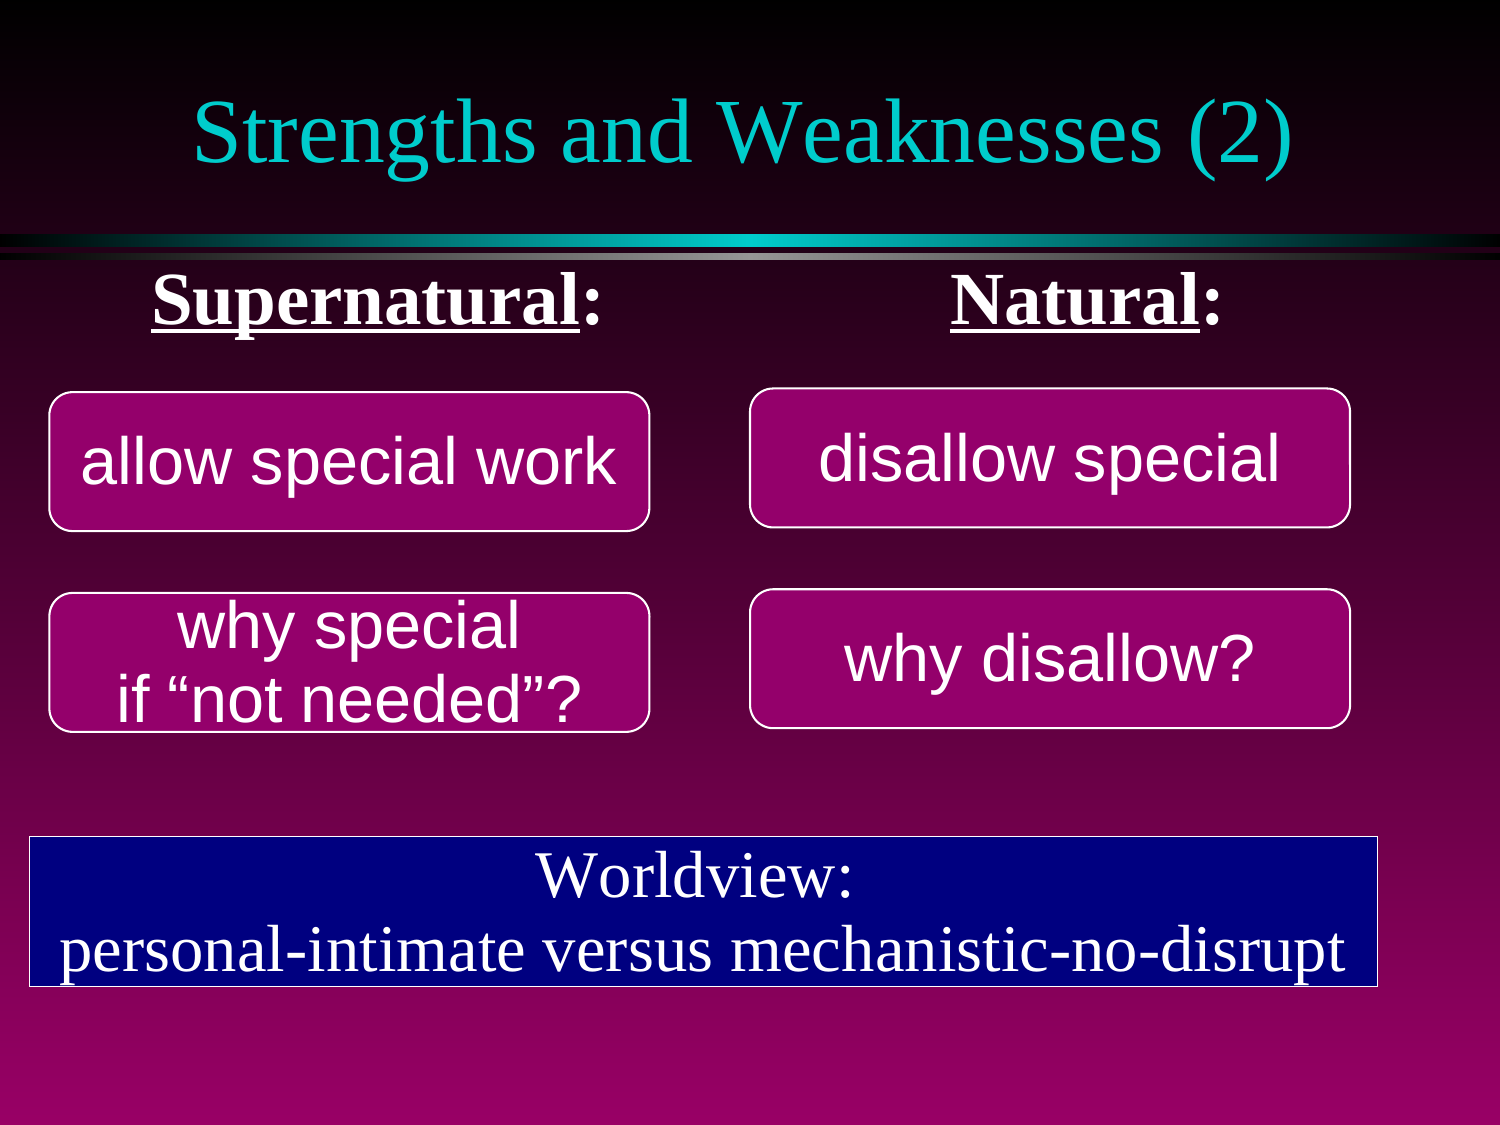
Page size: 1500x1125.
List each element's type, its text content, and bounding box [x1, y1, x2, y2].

text_box Natural: [862, 250, 1313, 349]
text_box why disallow? [750, 589, 1351, 729]
text_box disallow special [750, 388, 1351, 528]
text_box allow special work [49, 392, 650, 532]
text_box Supernatural: [116, 250, 640, 349]
title Strengths and Weaknesses (2) [99, 37, 1388, 225]
text_box why special if “not needed”? [49, 592, 650, 732]
text_box Worldview: personal-intimate versus mechanistic-no-disrupt [29, 836, 1378, 987]
